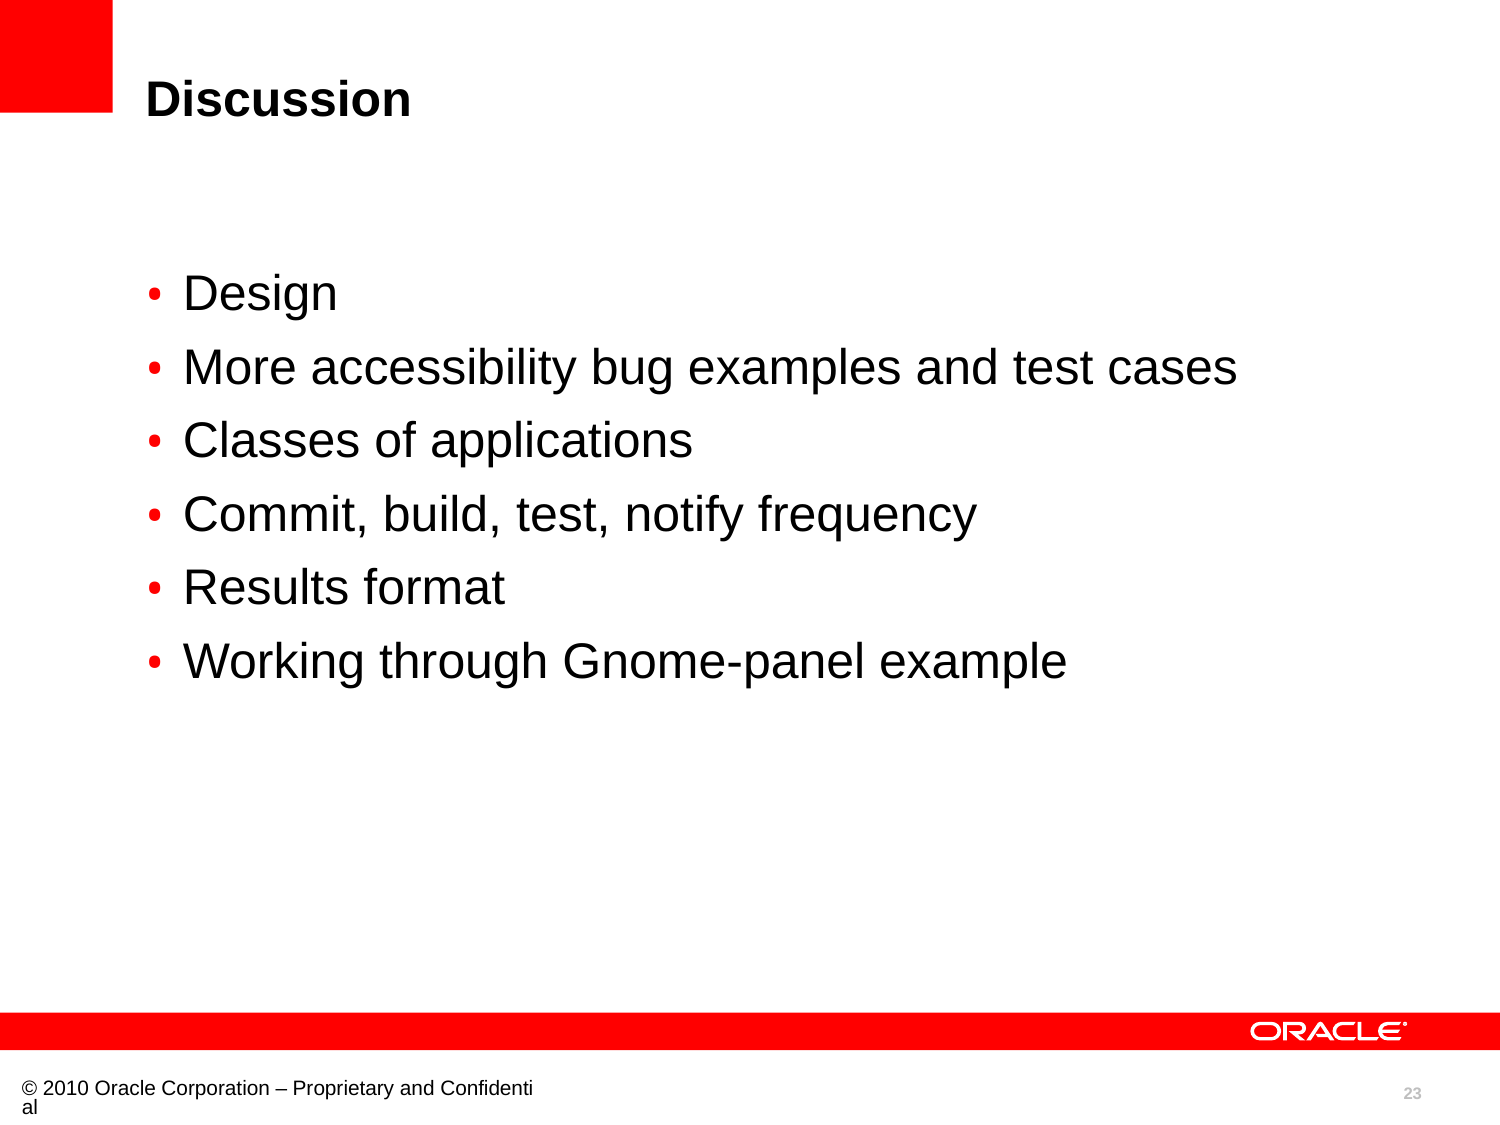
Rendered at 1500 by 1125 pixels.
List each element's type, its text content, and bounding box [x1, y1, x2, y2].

list Design More accessibility bug examples and test cases Classes of applications Commit, build, test, notify frequency Results format Working through Gnome-panel example [145, 265, 1423, 976]
title Discussion [145, 67, 1388, 220]
